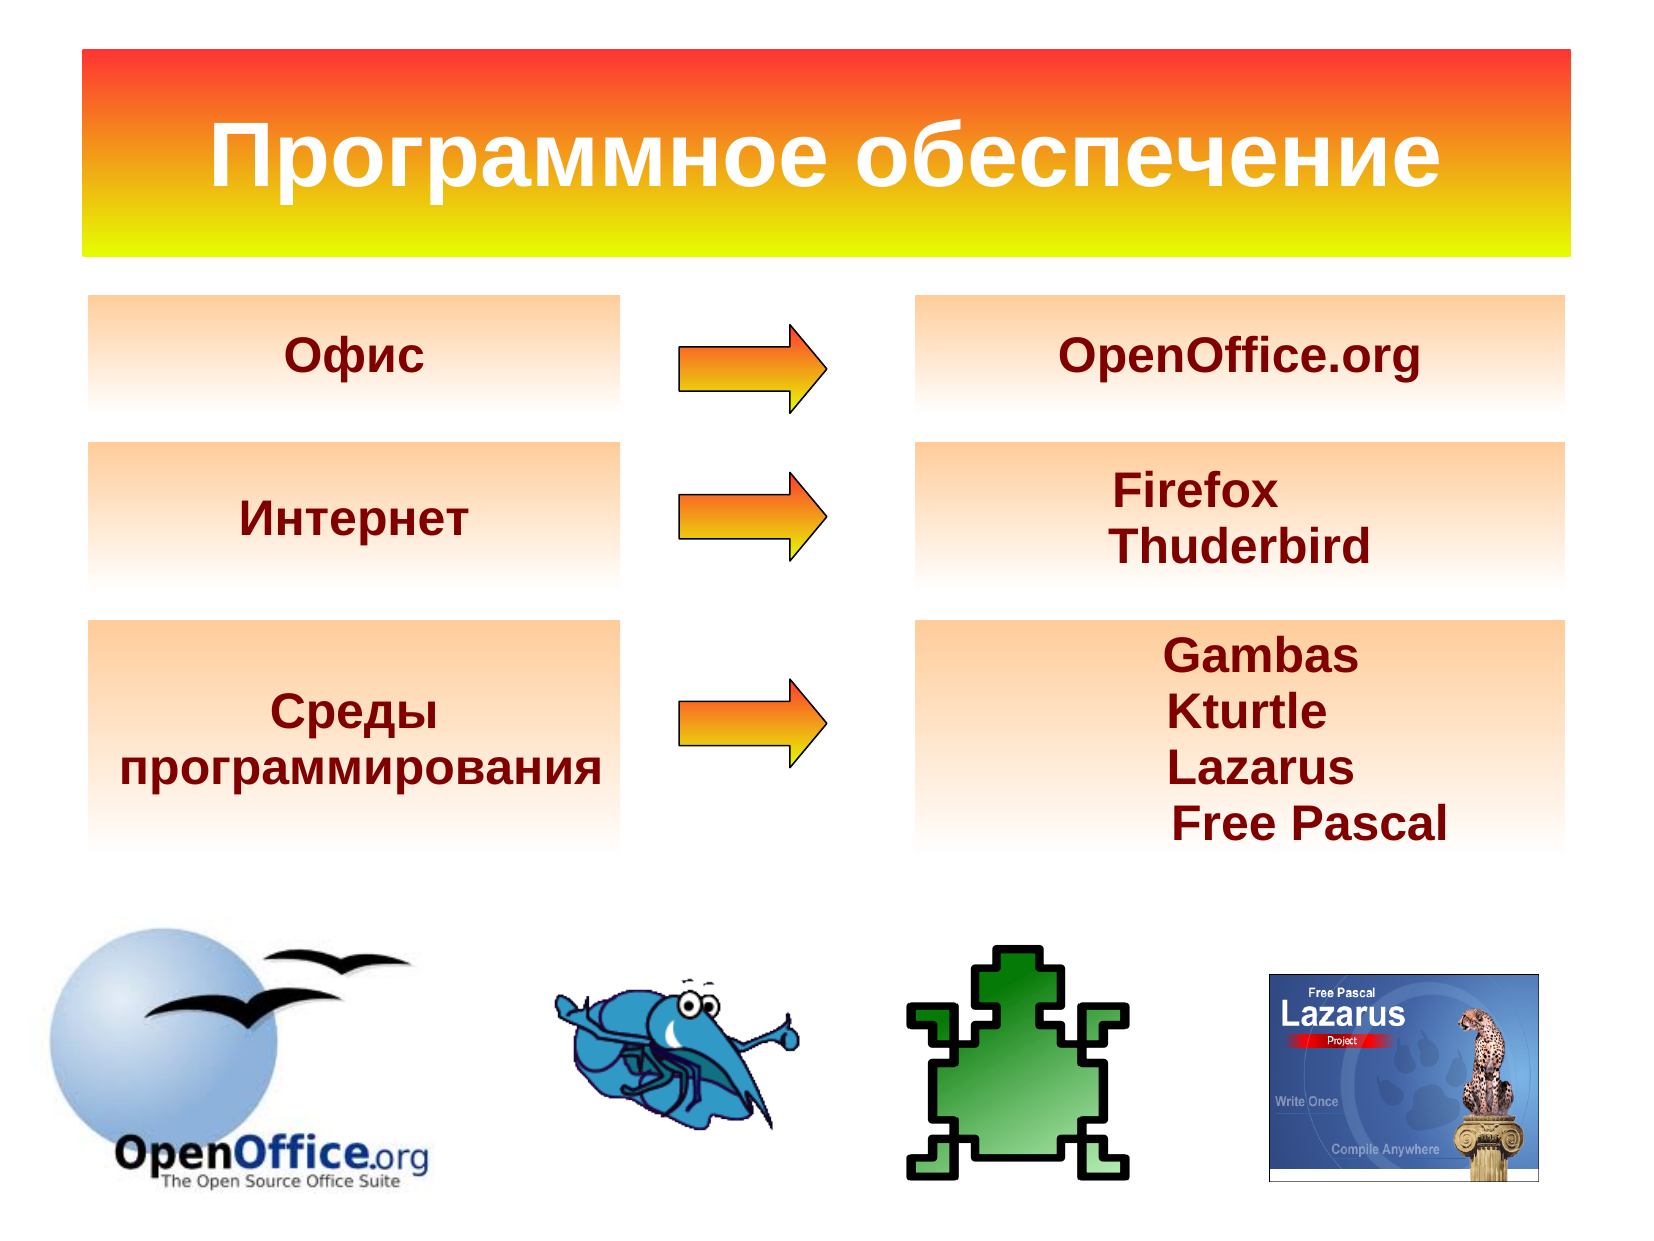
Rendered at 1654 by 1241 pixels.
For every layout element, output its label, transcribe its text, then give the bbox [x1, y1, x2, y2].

text_box OpenOffice.org [915, 295, 1565, 414]
picture [29, 915, 461, 1208]
picture [1269, 974, 1539, 1182]
text_box [679, 324, 827, 414]
picture [885, 944, 1152, 1181]
text_box [679, 472, 827, 562]
text_box [679, 679, 827, 768]
text_box Интернет [88, 442, 621, 591]
text_box Среды программирования [88, 620, 621, 857]
text_box Gambas Kturtle Lazarus Free Pascal [915, 620, 1565, 857]
title Программное обеспечение [82, 49, 1571, 257]
text_box Офис [88, 295, 621, 414]
text_box Firefox Thuderbird [915, 442, 1565, 591]
picture [531, 974, 827, 1137]
